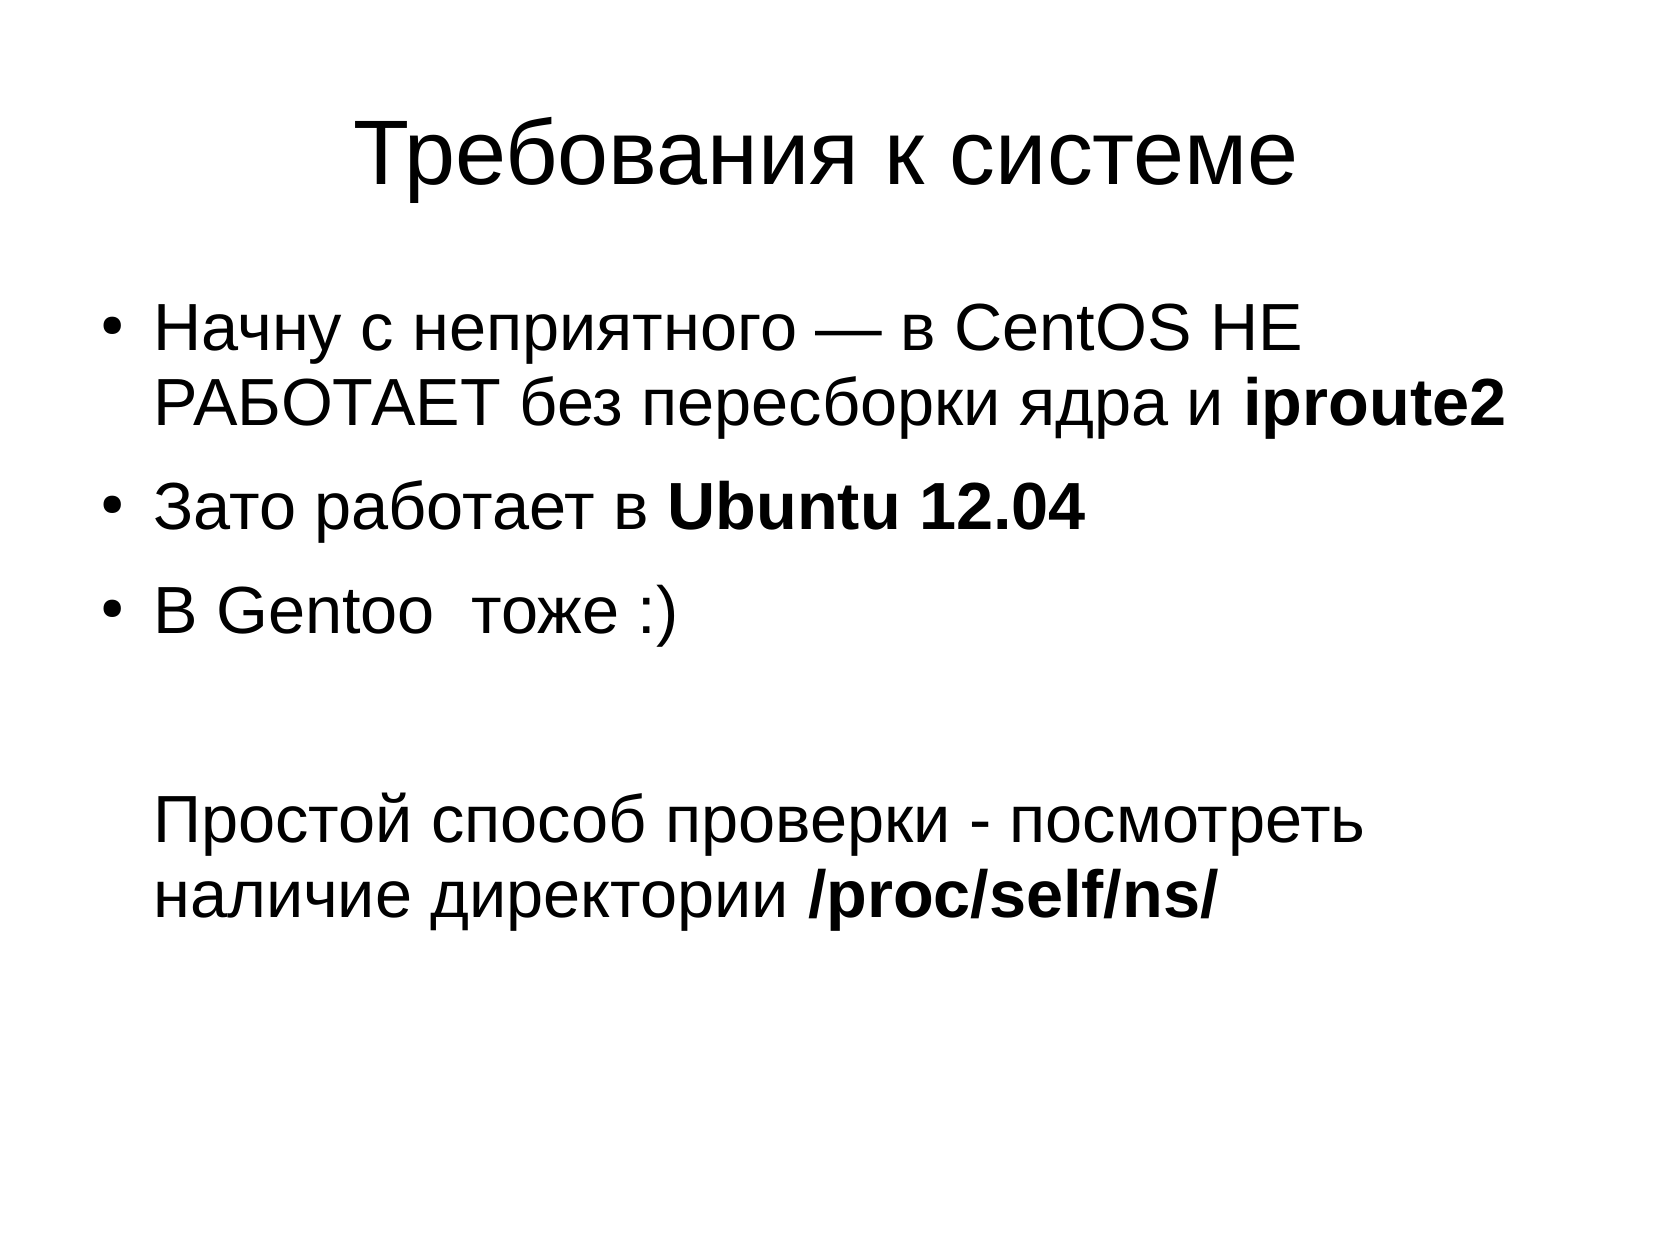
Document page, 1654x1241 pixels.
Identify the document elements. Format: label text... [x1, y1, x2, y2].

title Требования к системе [82, 49, 1571, 257]
list Начну с неприятного — в CentOS НЕ РАБОТАЕТ без пересборки ядра и iproute2 Зато работает в Ubuntu 12.04 В Gentoo тоже :) Простой способ проверки - посмотреть наличие директории /proc/self/ns/ [82, 290, 1538, 1010]
